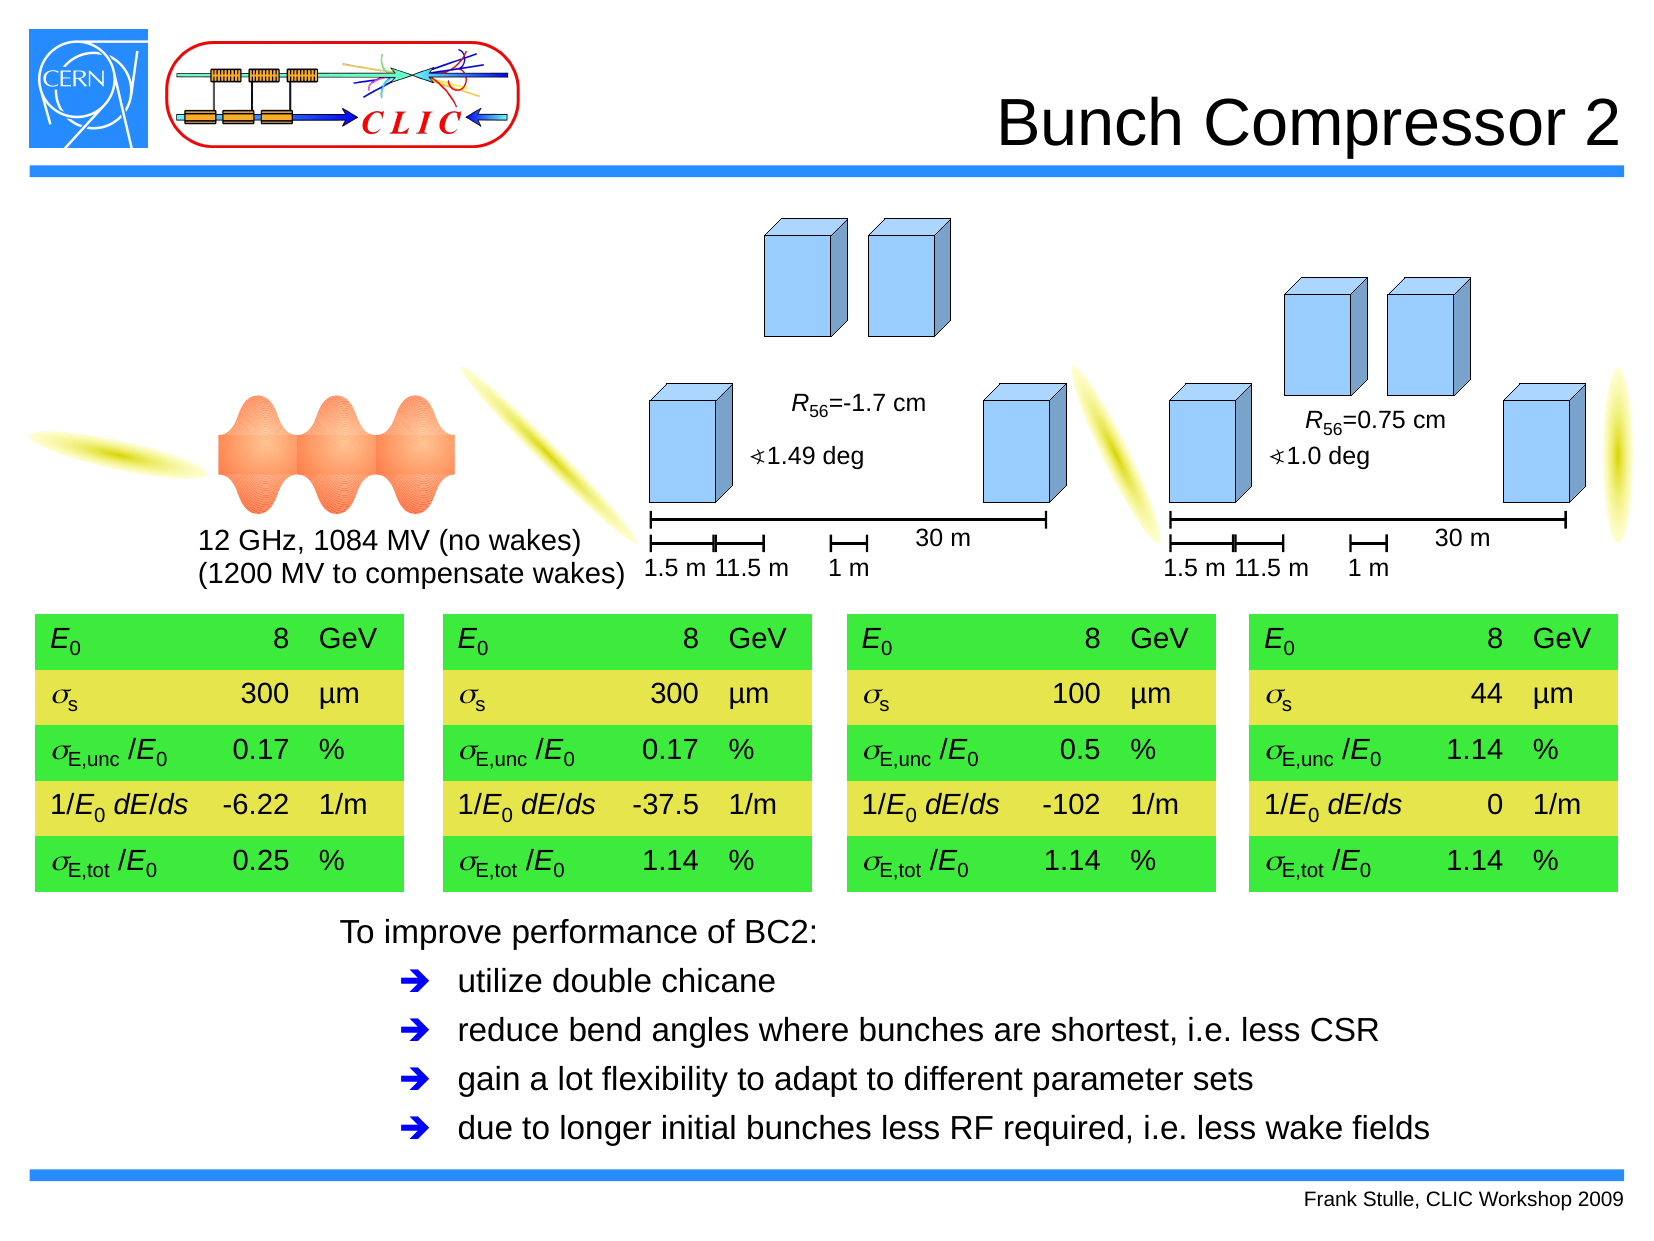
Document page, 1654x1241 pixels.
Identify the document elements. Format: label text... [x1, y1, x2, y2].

text_box [649, 383, 733, 503]
picture [460, 366, 638, 516]
table_cell 0.5 [1019, 725, 1116, 781]
table_header GeV [714, 614, 812, 670]
table_cell 1/E0 dE/ds [35, 781, 208, 836]
text_box [218, 395, 455, 514]
text_box 1.5 m [628, 546, 699, 590]
table_cell % [1116, 725, 1216, 781]
text_box 30 m [900, 516, 987, 560]
table_cell 1/m [714, 781, 812, 836]
text_box 1.5 m [1148, 546, 1219, 590]
table_cell 1/m [1116, 781, 1216, 836]
text_box ∢1.0 deg [1252, 434, 1385, 480]
text_box To improve performance of BC2:  utilize double chicane  reduce bend angles where bunches are shortest, i.e. less CSR  gain a lot flexibility to adapt to different parameter sets  due to longer initial bunches less RF required, i.e. less wake fields [324, 906, 1448, 1165]
table_cell 1.14 [615, 836, 714, 892]
picture [165, 41, 520, 79]
text_box [1284, 277, 1368, 396]
text_box [983, 383, 1067, 503]
picture [1071, 366, 1161, 544]
table_cell 300 [615, 670, 714, 725]
table_cell sE,unc /E0 [35, 725, 208, 781]
table_cell 1.14 [1422, 725, 1518, 781]
table_cell % [1116, 836, 1216, 892]
table_cell µm [304, 670, 404, 725]
table_cell % [304, 725, 404, 781]
table_cell 1.14 [1019, 836, 1116, 892]
table_cell ss [1249, 670, 1422, 725]
table_cell 44 [1422, 670, 1518, 725]
table_cell 300 [208, 670, 304, 725]
table_cell % [714, 836, 812, 892]
table_cell 0.17 [615, 725, 714, 781]
table_cell 0.25 [208, 836, 304, 892]
table_cell sE,unc /E0 [443, 725, 615, 781]
text_box R56=-1.7 cm [776, 380, 943, 429]
text_box 12 GHz, 1084 MV (no wakes) (1200 MV to compensate wakes) [183, 516, 643, 598]
table_header GeV [304, 614, 404, 670]
text_box 11.5 m [699, 546, 805, 590]
table_cell % [1518, 836, 1618, 892]
text_box R56=0.75 cm [1290, 398, 1462, 447]
table_cell 1/m [304, 781, 404, 836]
table_cell sE,tot /E0 [35, 836, 208, 892]
table_header E0 [35, 614, 208, 670]
table_cell 0 [1422, 781, 1518, 836]
table_cell sE,unc /E0 [1249, 725, 1422, 781]
table_cell % [714, 725, 812, 781]
table_header E0 [1249, 614, 1422, 670]
table_cell ss [443, 670, 615, 725]
table_header E0 [847, 614, 1019, 670]
table_cell µm [1518, 670, 1618, 725]
table_cell -102 [1019, 781, 1116, 836]
table_cell 1.14 [1422, 836, 1518, 892]
text_box [1169, 383, 1252, 503]
picture [1603, 366, 1633, 544]
table_header 8 [615, 614, 714, 670]
table_cell µm [714, 670, 812, 725]
table_cell % [304, 836, 404, 892]
table_cell -6.22 [208, 781, 304, 836]
text_box 11.5 m [1219, 546, 1325, 590]
table_cell sE,tot /E0 [847, 836, 1019, 892]
table_cell 0.17 [208, 725, 304, 781]
table_cell 1/E0 dE/ds [847, 781, 1019, 836]
text_box 1 m [1333, 546, 1405, 590]
table_header 8 [1422, 614, 1518, 670]
table_header 8 [208, 614, 304, 670]
picture [29, 29, 148, 148]
table_cell % [1518, 725, 1618, 781]
table_cell 1/m [1518, 781, 1618, 836]
text_box [764, 218, 848, 337]
text_box 1 m [813, 546, 886, 590]
text_box 30 m [1420, 516, 1506, 560]
table_cell sE,unc /E0 [847, 725, 1019, 781]
table_cell -37.5 [615, 781, 714, 836]
table_header 8 [1019, 614, 1116, 670]
text_box [1387, 277, 1471, 396]
text_box [868, 218, 951, 337]
text_box ∢1.49 deg [732, 434, 879, 480]
text_box [1503, 383, 1586, 503]
table_header E0 [443, 614, 615, 670]
table_cell sE,tot /E0 [443, 836, 615, 892]
table_cell 100 [1019, 670, 1116, 725]
table_cell ss [35, 670, 208, 725]
table_cell sE,tot /E0 [1249, 836, 1422, 892]
picture [29, 431, 207, 479]
table_cell 1/E0 dE/ds [1249, 781, 1422, 836]
table_header GeV [1518, 614, 1618, 670]
table_cell µm [1116, 670, 1216, 725]
table_cell ss [847, 670, 1019, 725]
title Bunch Compressor 2 [134, 79, 1623, 166]
table_cell 1/E0 dE/ds [443, 781, 615, 836]
table_header GeV [1116, 614, 1216, 670]
